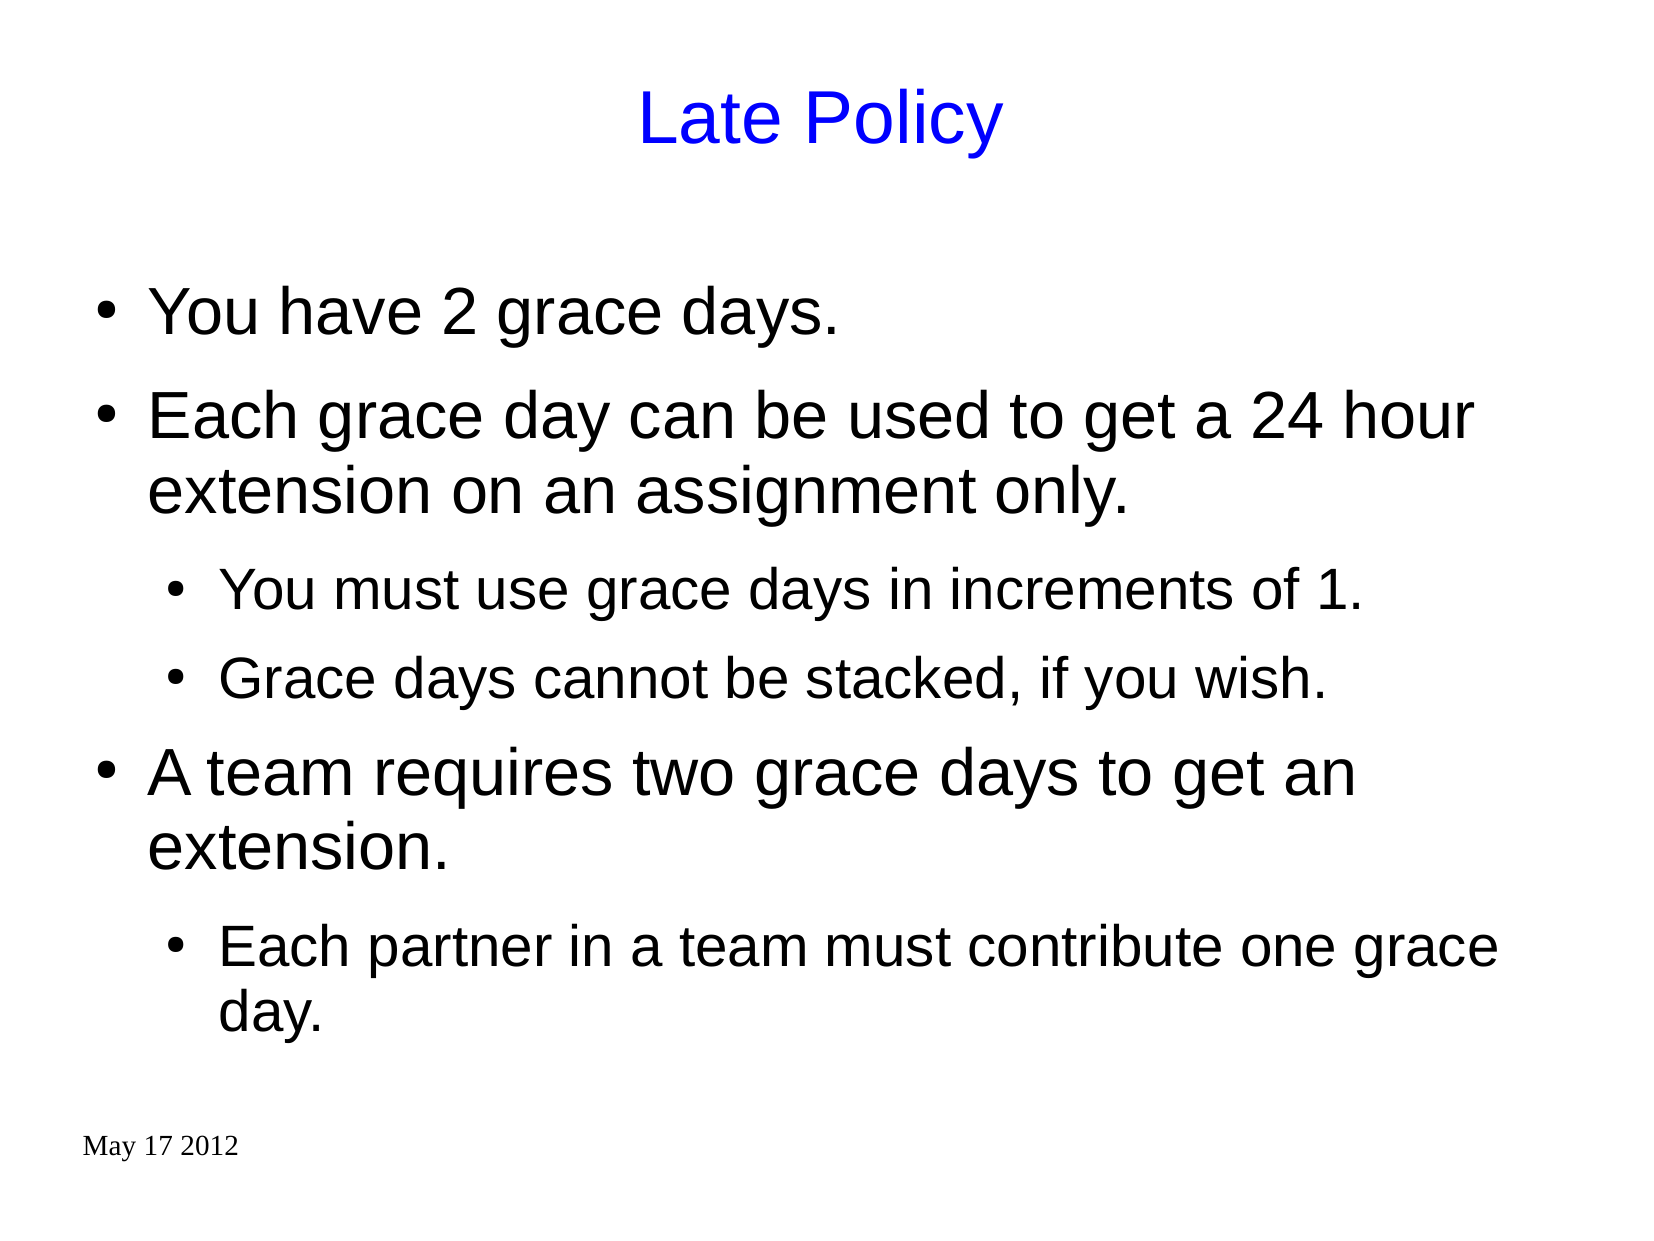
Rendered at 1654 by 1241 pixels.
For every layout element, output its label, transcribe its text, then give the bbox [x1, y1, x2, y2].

title Late Policy [76, 58, 1565, 178]
list You have 2 grace days. Each grace day can be used to get a 24 hour extension on an assignment only. You must use grace days in increments of 1. Grace days cannot be stacked, if you wish. A team requires two grace days to get an extension. Each partner in a team must contribute one grace day. [76, 274, 1565, 1093]
